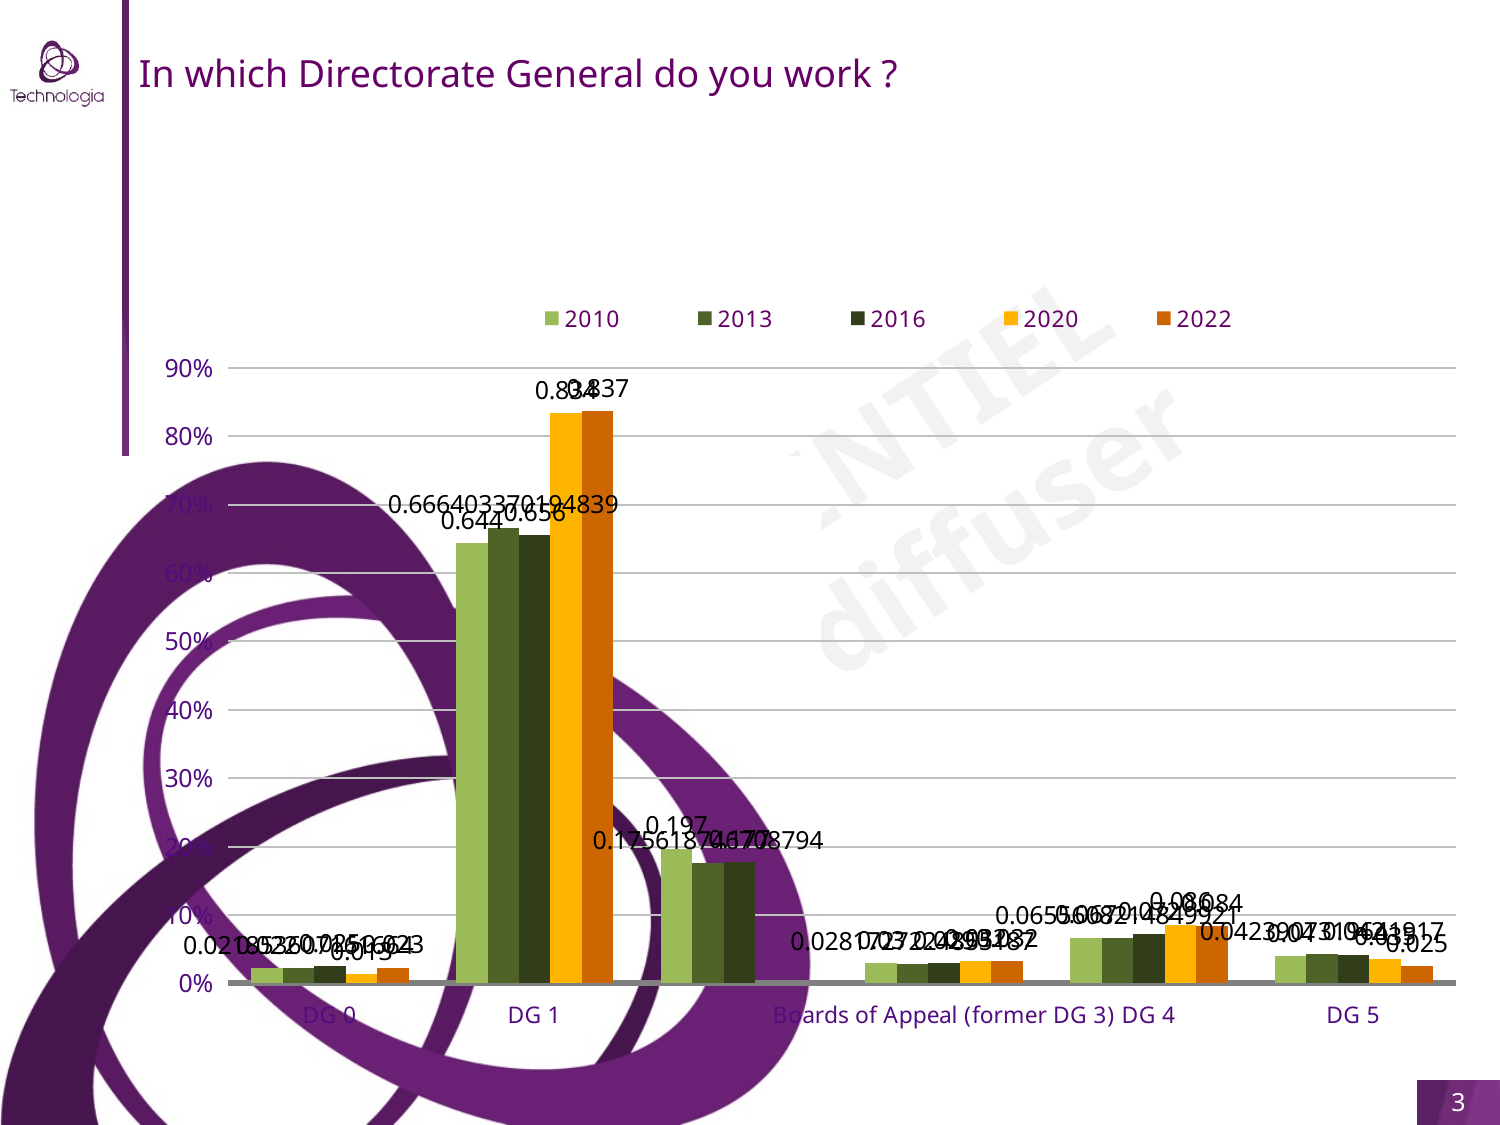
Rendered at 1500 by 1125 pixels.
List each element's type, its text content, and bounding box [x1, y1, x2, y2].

title In which Directorate General do you work ? [123, 42, 1282, 185]
picture [1417, 1080, 1500, 1125]
picture [0, 33, 113, 114]
picture [0, 0, 821, 1125]
chart [123, 215, 1460, 1083]
